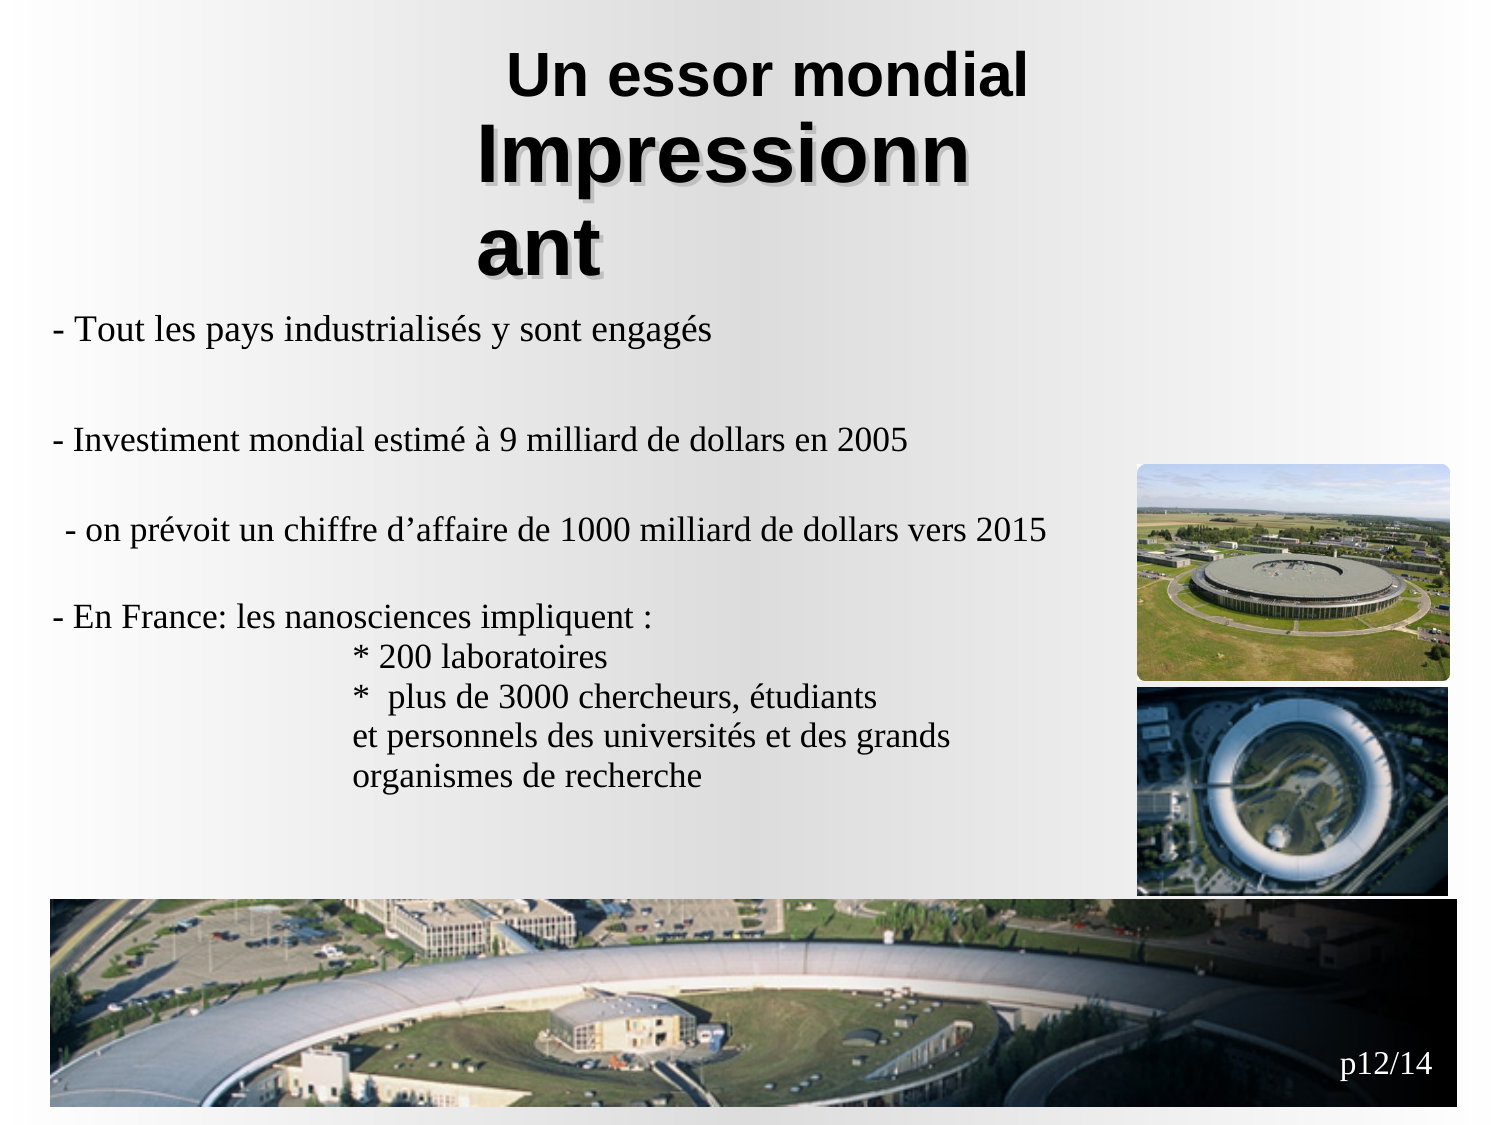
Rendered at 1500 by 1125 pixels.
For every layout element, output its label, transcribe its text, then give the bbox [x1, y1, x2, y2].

text_box - Investiment mondial estimé à 9 milliard de dollars en 2005 [37, 412, 1120, 468]
text_box Impressionnant [461, 99, 1001, 302]
title Un essor mondial [237, 12, 1300, 138]
text_box p12/14 [1324, 1037, 1448, 1090]
picture [1137, 464, 1450, 681]
picture [50, 899, 1457, 1107]
text_box Tout les pays industrialisés y sont engagés [37, 299, 882, 357]
picture [1137, 687, 1448, 896]
text_box - on prévoit un chiffre d’affaire de 1000 milliard de dollars vers 2015 [49, 502, 1282, 558]
text_box - En France: les nanosciences impliquent : * 200 laboratoires * plus de 3000 chercheurs, étudiants et personnels des universités et des grands organismes de recherche [37, 589, 1114, 803]
